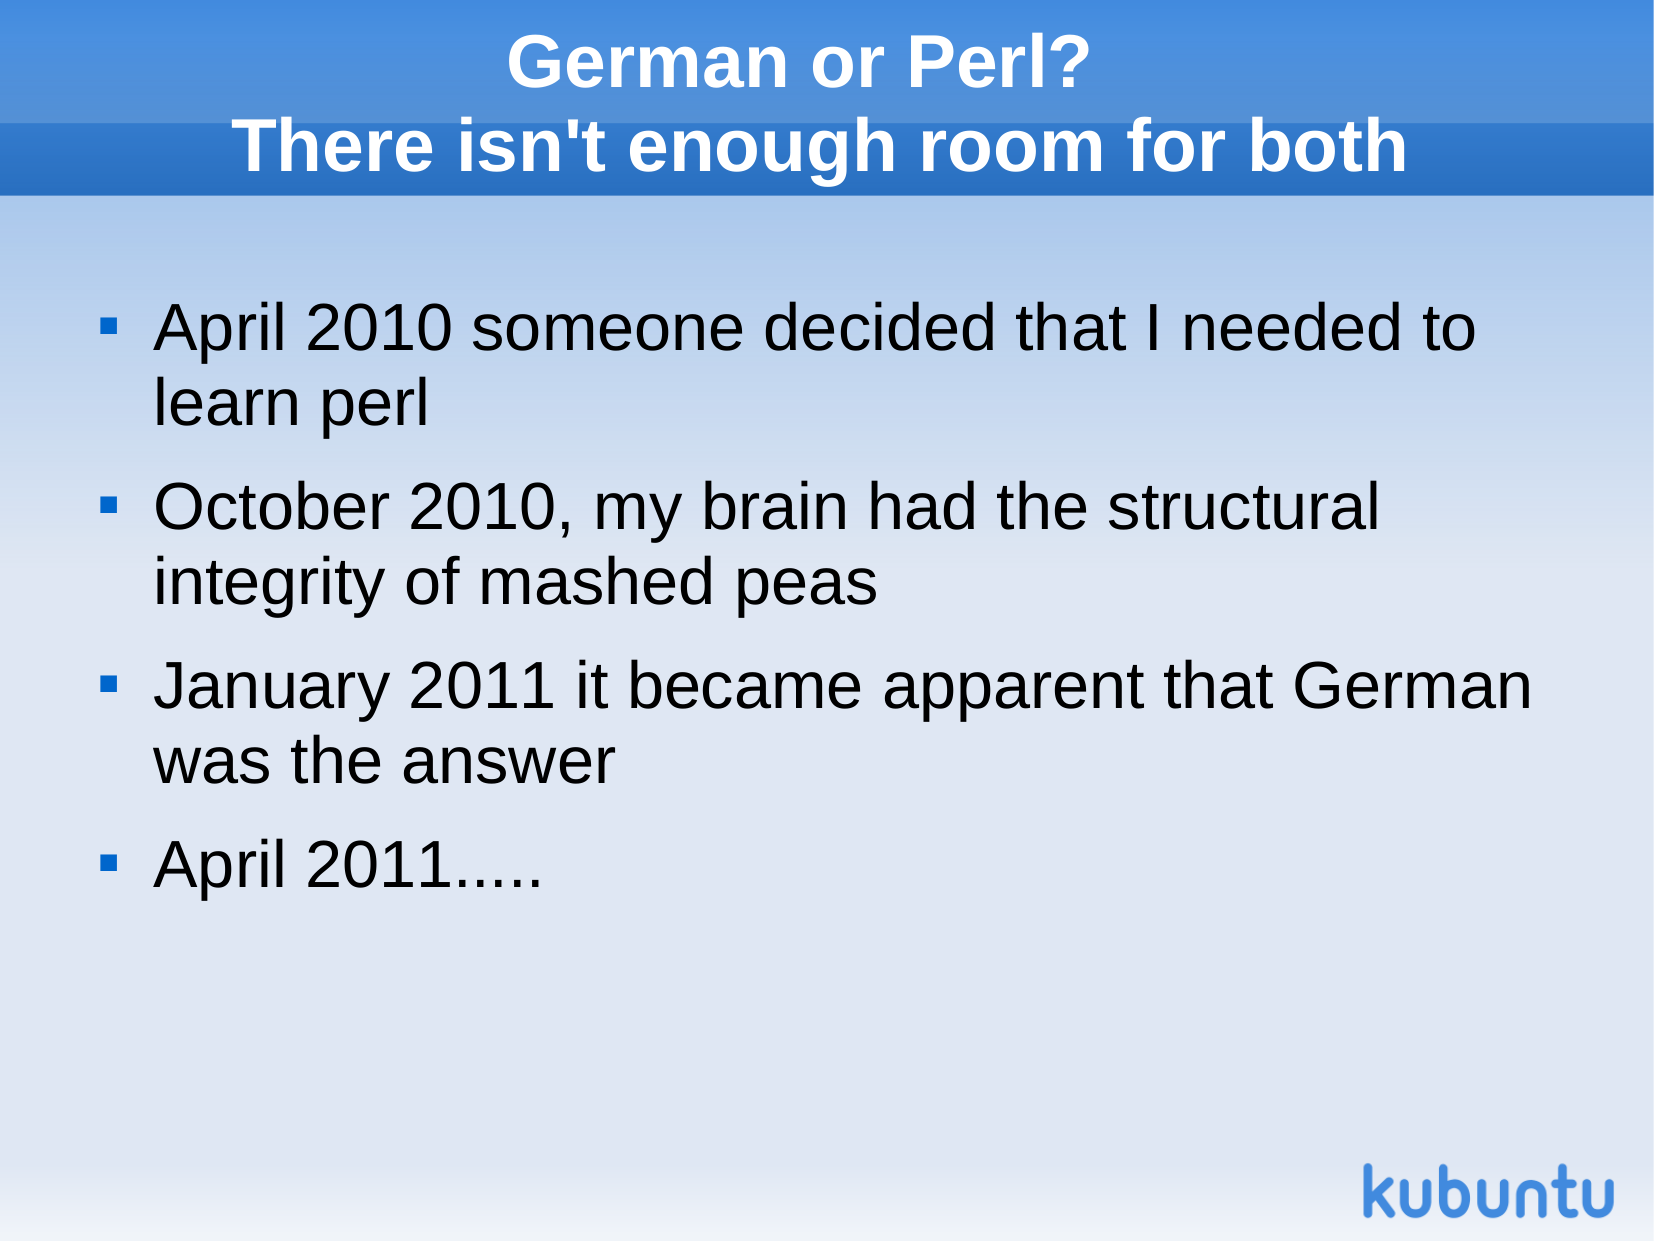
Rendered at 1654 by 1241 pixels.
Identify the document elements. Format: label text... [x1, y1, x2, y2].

picture [0, 0, 1654, 1241]
list April 2010 someone decided that I needed to learn perl October 2010, my brain had the structural integrity of mashed peas January 2011 it became apparent that German was the answer April 2011..... [82, 290, 1571, 1109]
title German or Perl? There isn't enough room for both [76, 0, 1565, 208]
